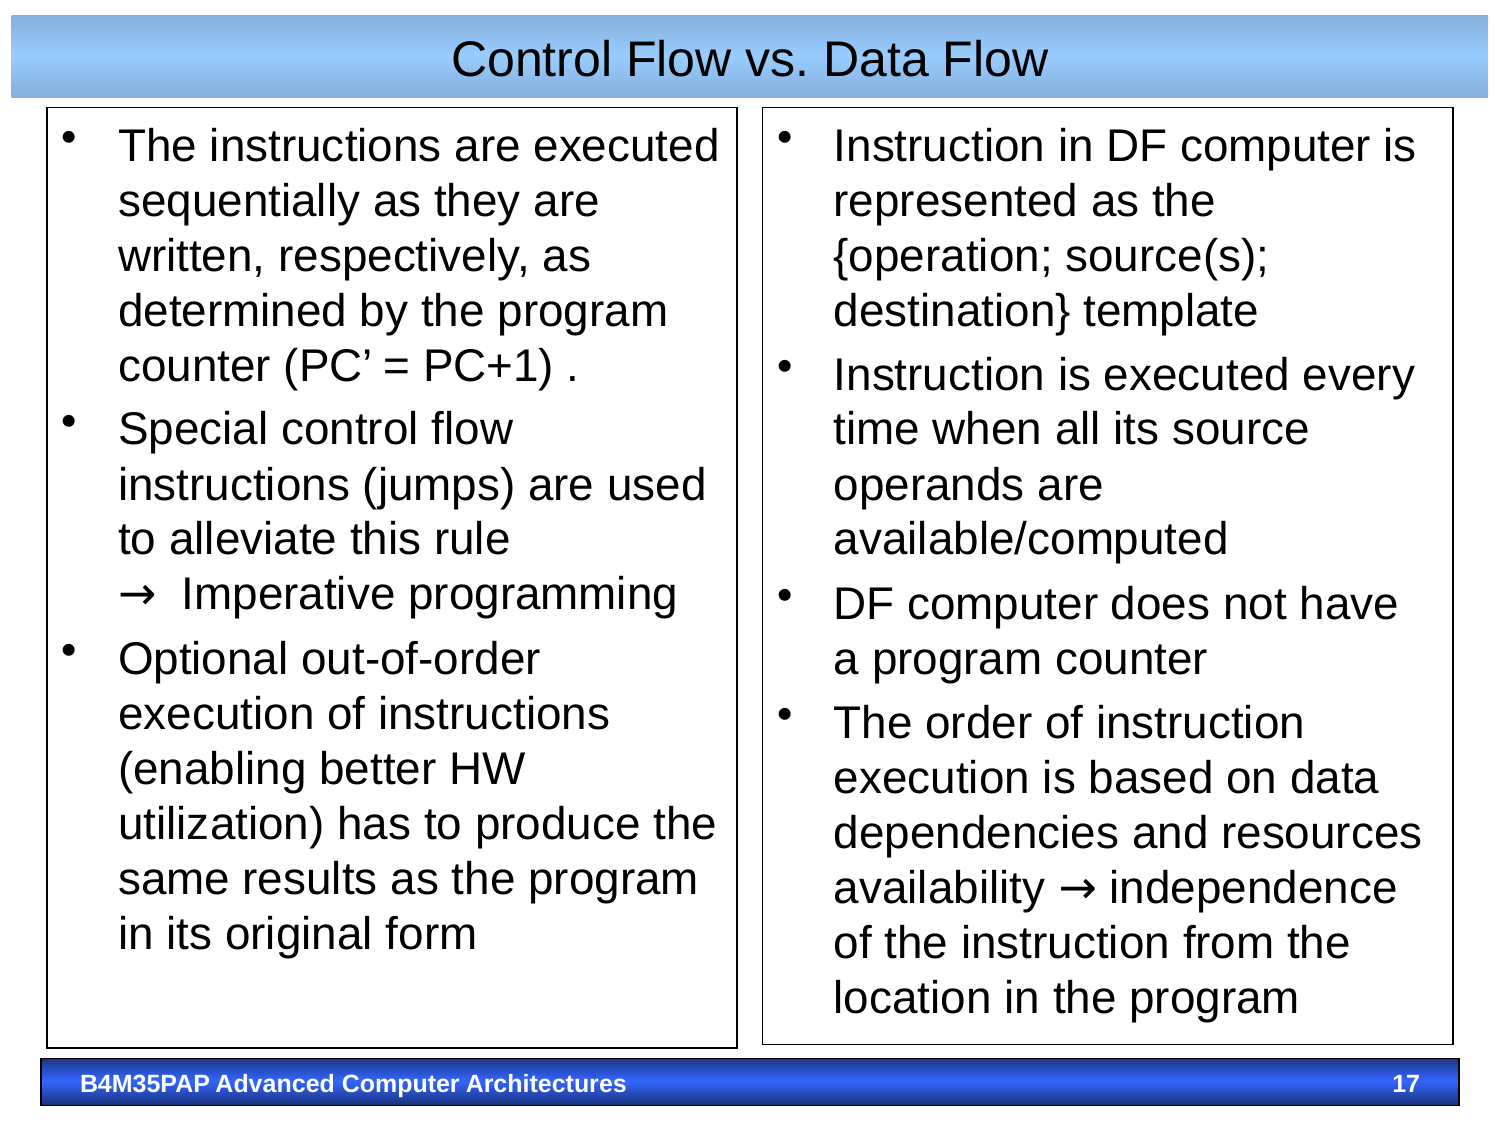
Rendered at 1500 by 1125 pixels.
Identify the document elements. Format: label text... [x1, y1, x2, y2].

text_box Instruction in DF computer is represented as the {operation; source(s); destination} template Instruction is executed every time when all its source operands are available/computed DF computer does not have a program counter The order of instruction execution is based on data dependencies and resources availability → independence of the instruction from the location in the program [762, 107, 1453, 1045]
title Control Flow vs. Data Flow [11, 15, 1489, 98]
text_box The instructions are executed sequentially as they are written, respectively, as determined by the program counter (PC’ = PC+1) . Special control flow instructions (jumps) are used to alleviate this rule → Imperative programming Optional out-of-order execution of instructions (enabling better HW utilization) has to produce the same results as the program in its original form [46, 107, 738, 1049]
